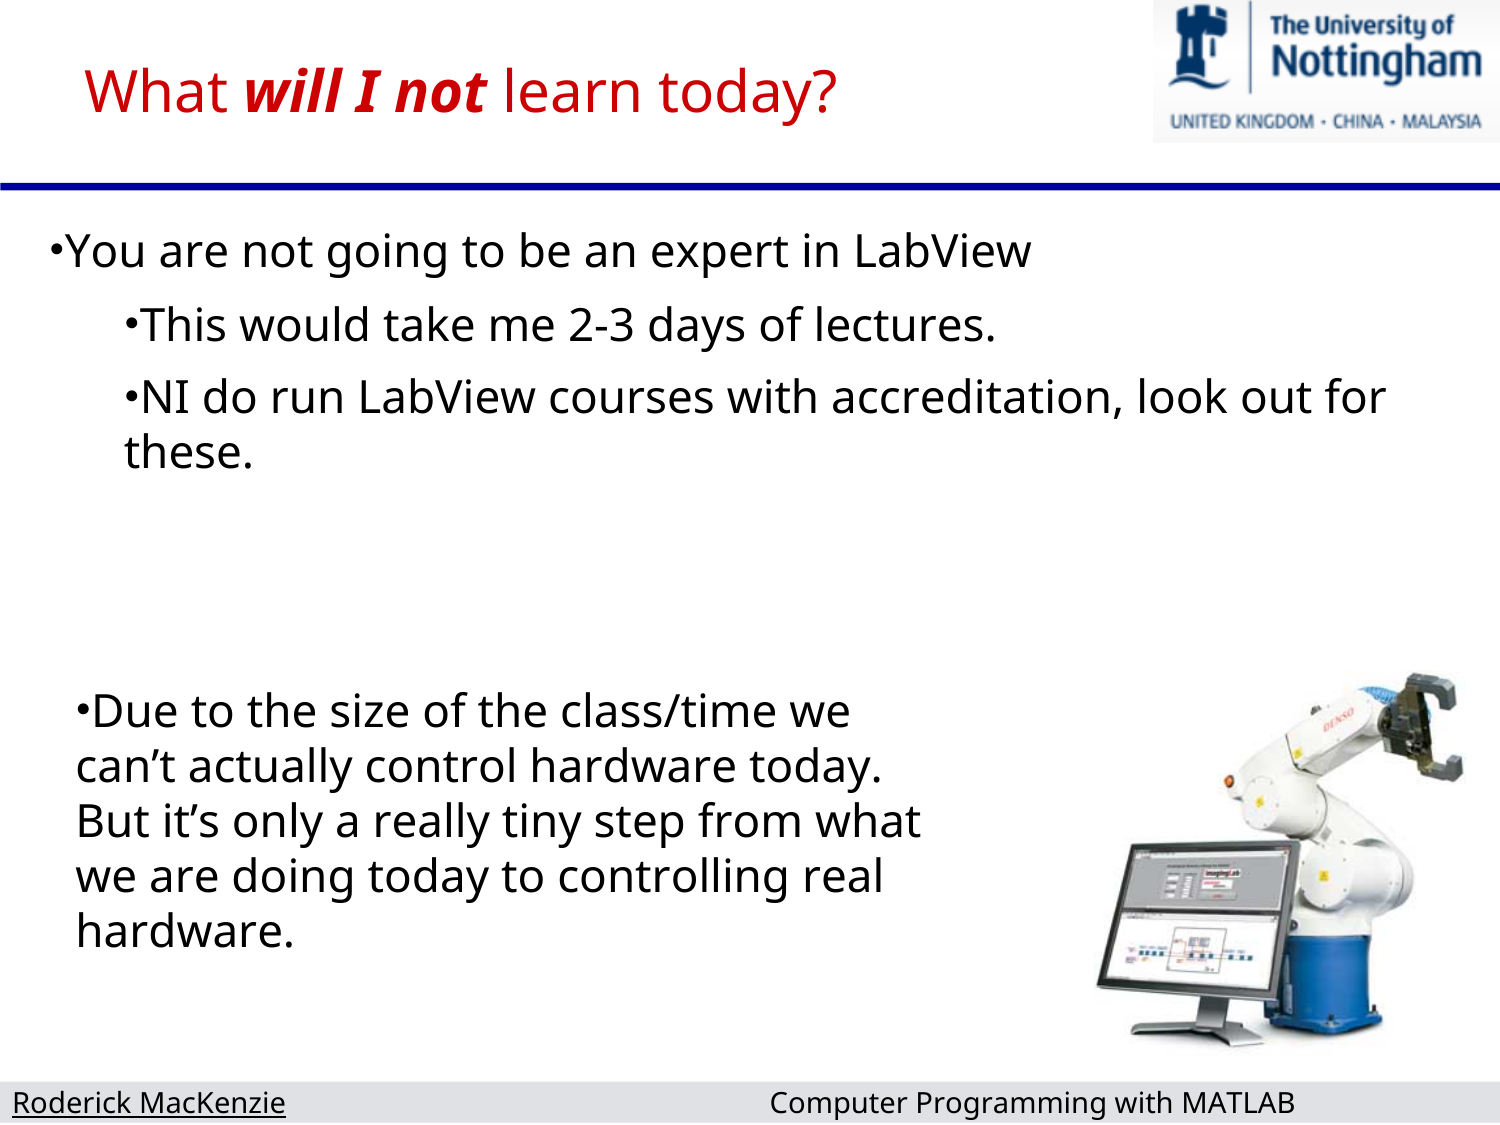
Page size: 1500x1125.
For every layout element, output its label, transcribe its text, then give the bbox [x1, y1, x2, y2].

text_box Due to the size of the class/time we can’t actually control hardware today. But it’s only a really tiny step from what we are doing today to controlling real hardware. [60, 674, 979, 964]
picture [1153, 0, 1500, 143]
text_box You are not going to be an expert in LabView This would take me 2-3 days of lectures. NI do run LabView courses with accreditation, look out for these. [34, 214, 1404, 742]
picture [1093, 670, 1466, 1061]
title What will I not learn today? [69, 37, 1308, 143]
